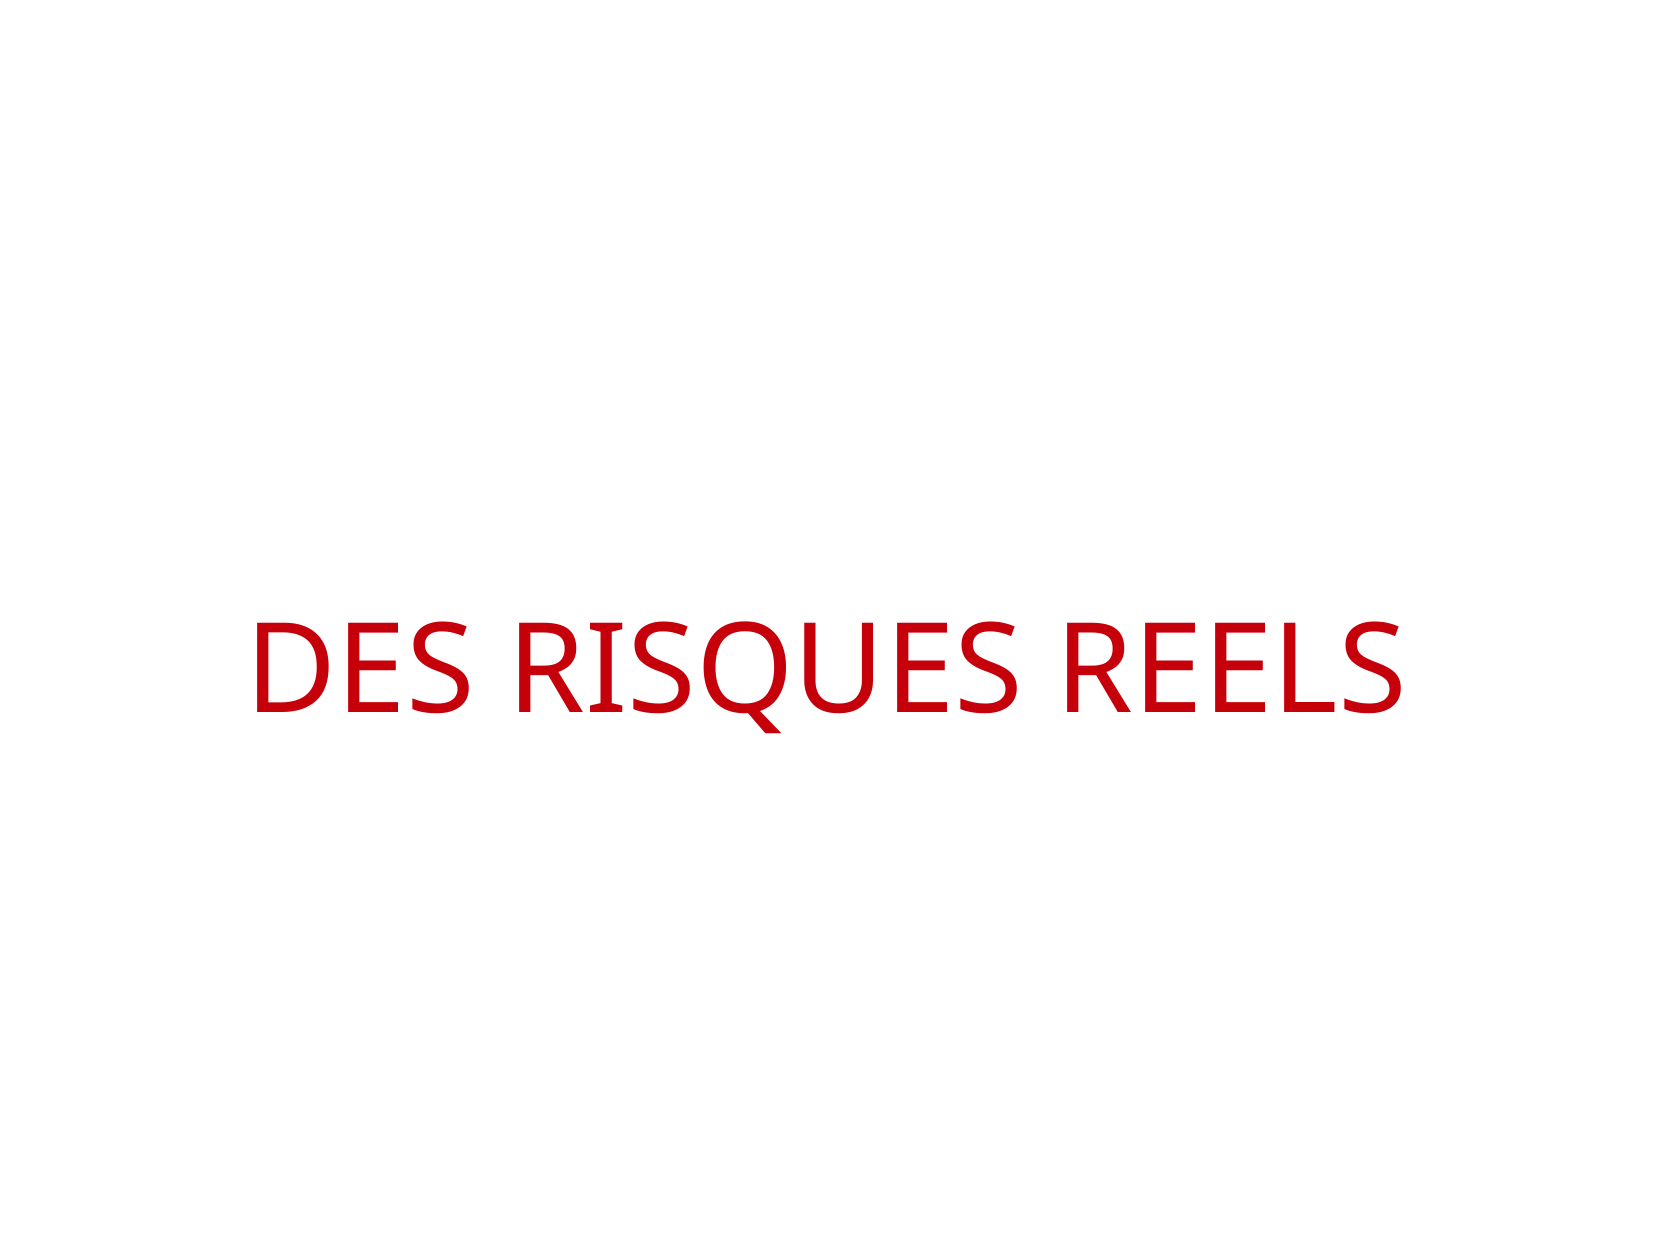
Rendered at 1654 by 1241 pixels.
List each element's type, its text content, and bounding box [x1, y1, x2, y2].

title DES RISQUES REELS [82, 231, 1571, 753]
